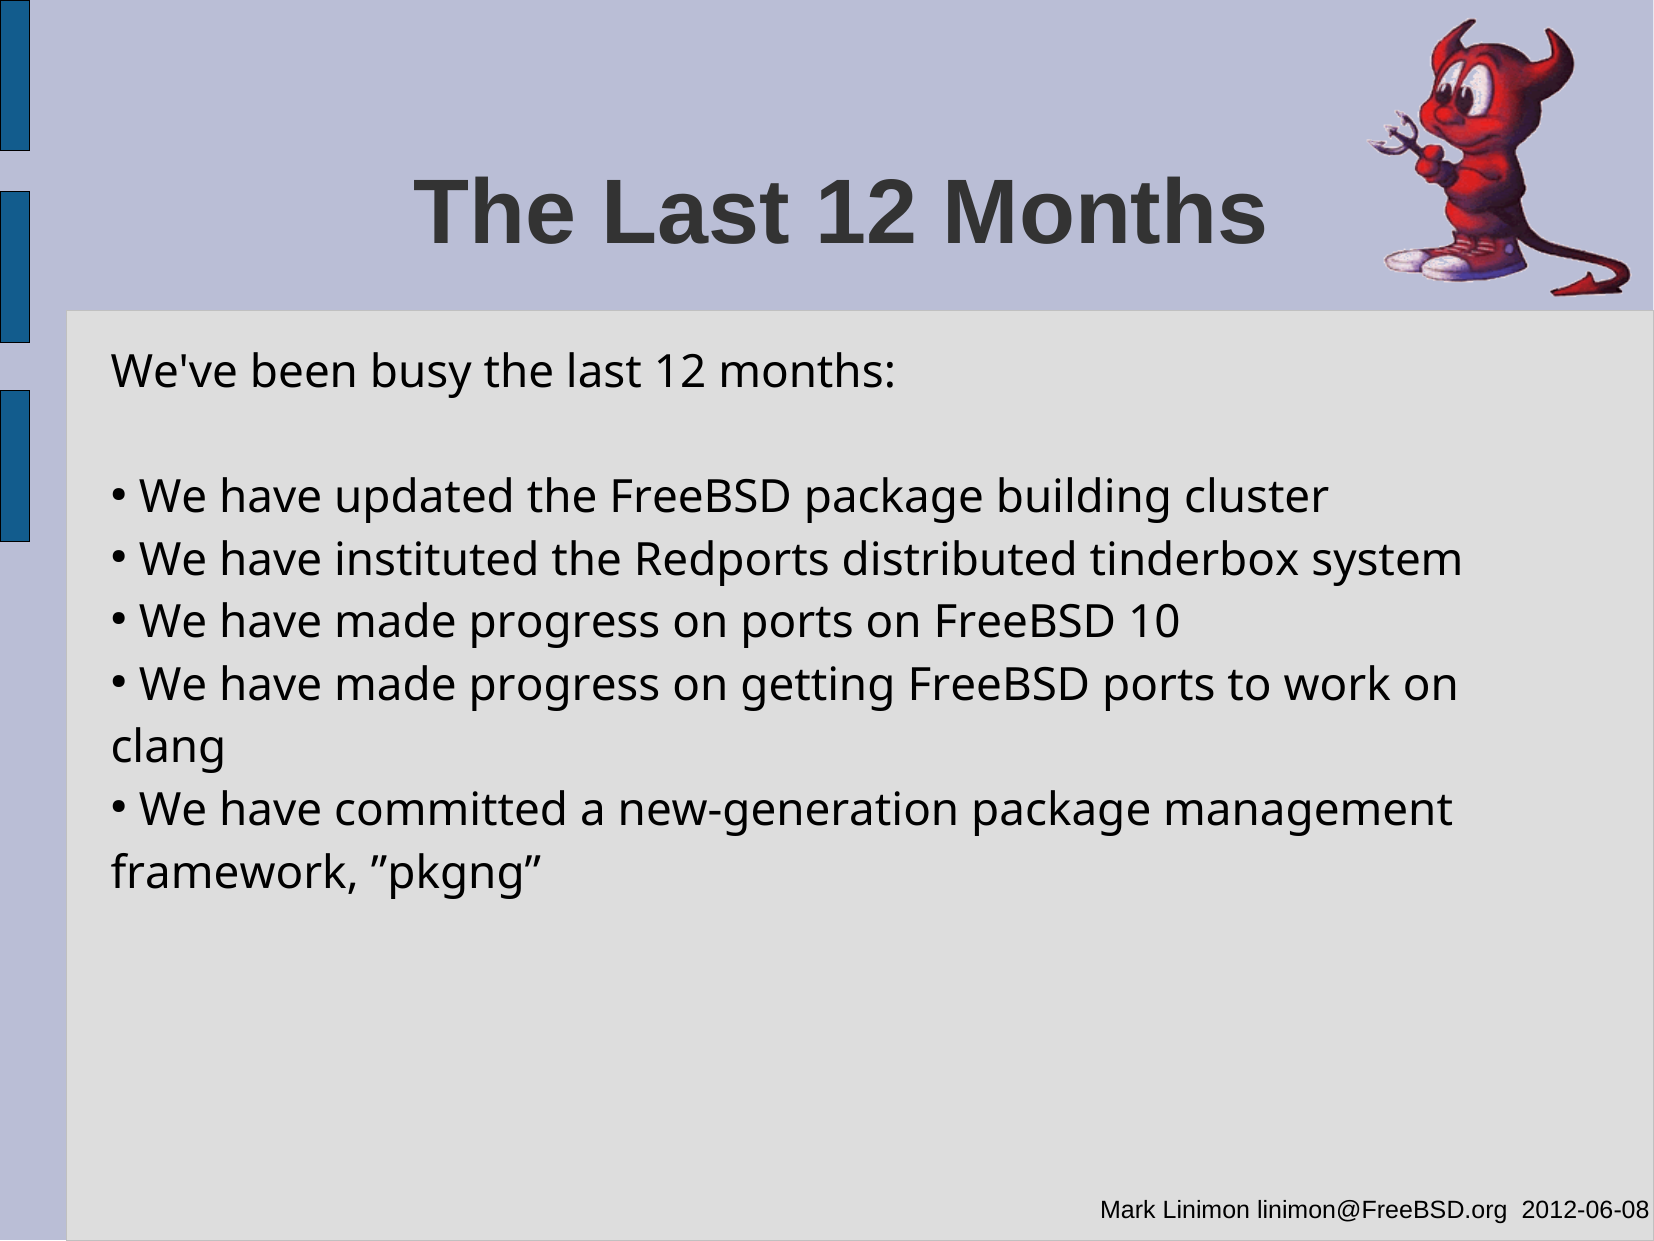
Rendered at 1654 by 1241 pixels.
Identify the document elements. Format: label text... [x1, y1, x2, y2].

title The Last 12 Months [135, 108, 1548, 316]
text_box We've been busy the last 12 months: We have updated the FreeBSD package building cluster We have instituted the Redports distributed tinderbox system We have made progress on ports on FreeBSD 10 We have made progress on getting FreeBSD ports to work on clang We have committed a new-generation package management framework, ”pkgng” [110, 338, 1524, 1147]
picture [1361, 14, 1635, 300]
text_box Mark Linimon linimon@FreeBSD.org 2012-06-08 [1100, 1195, 1652, 1225]
